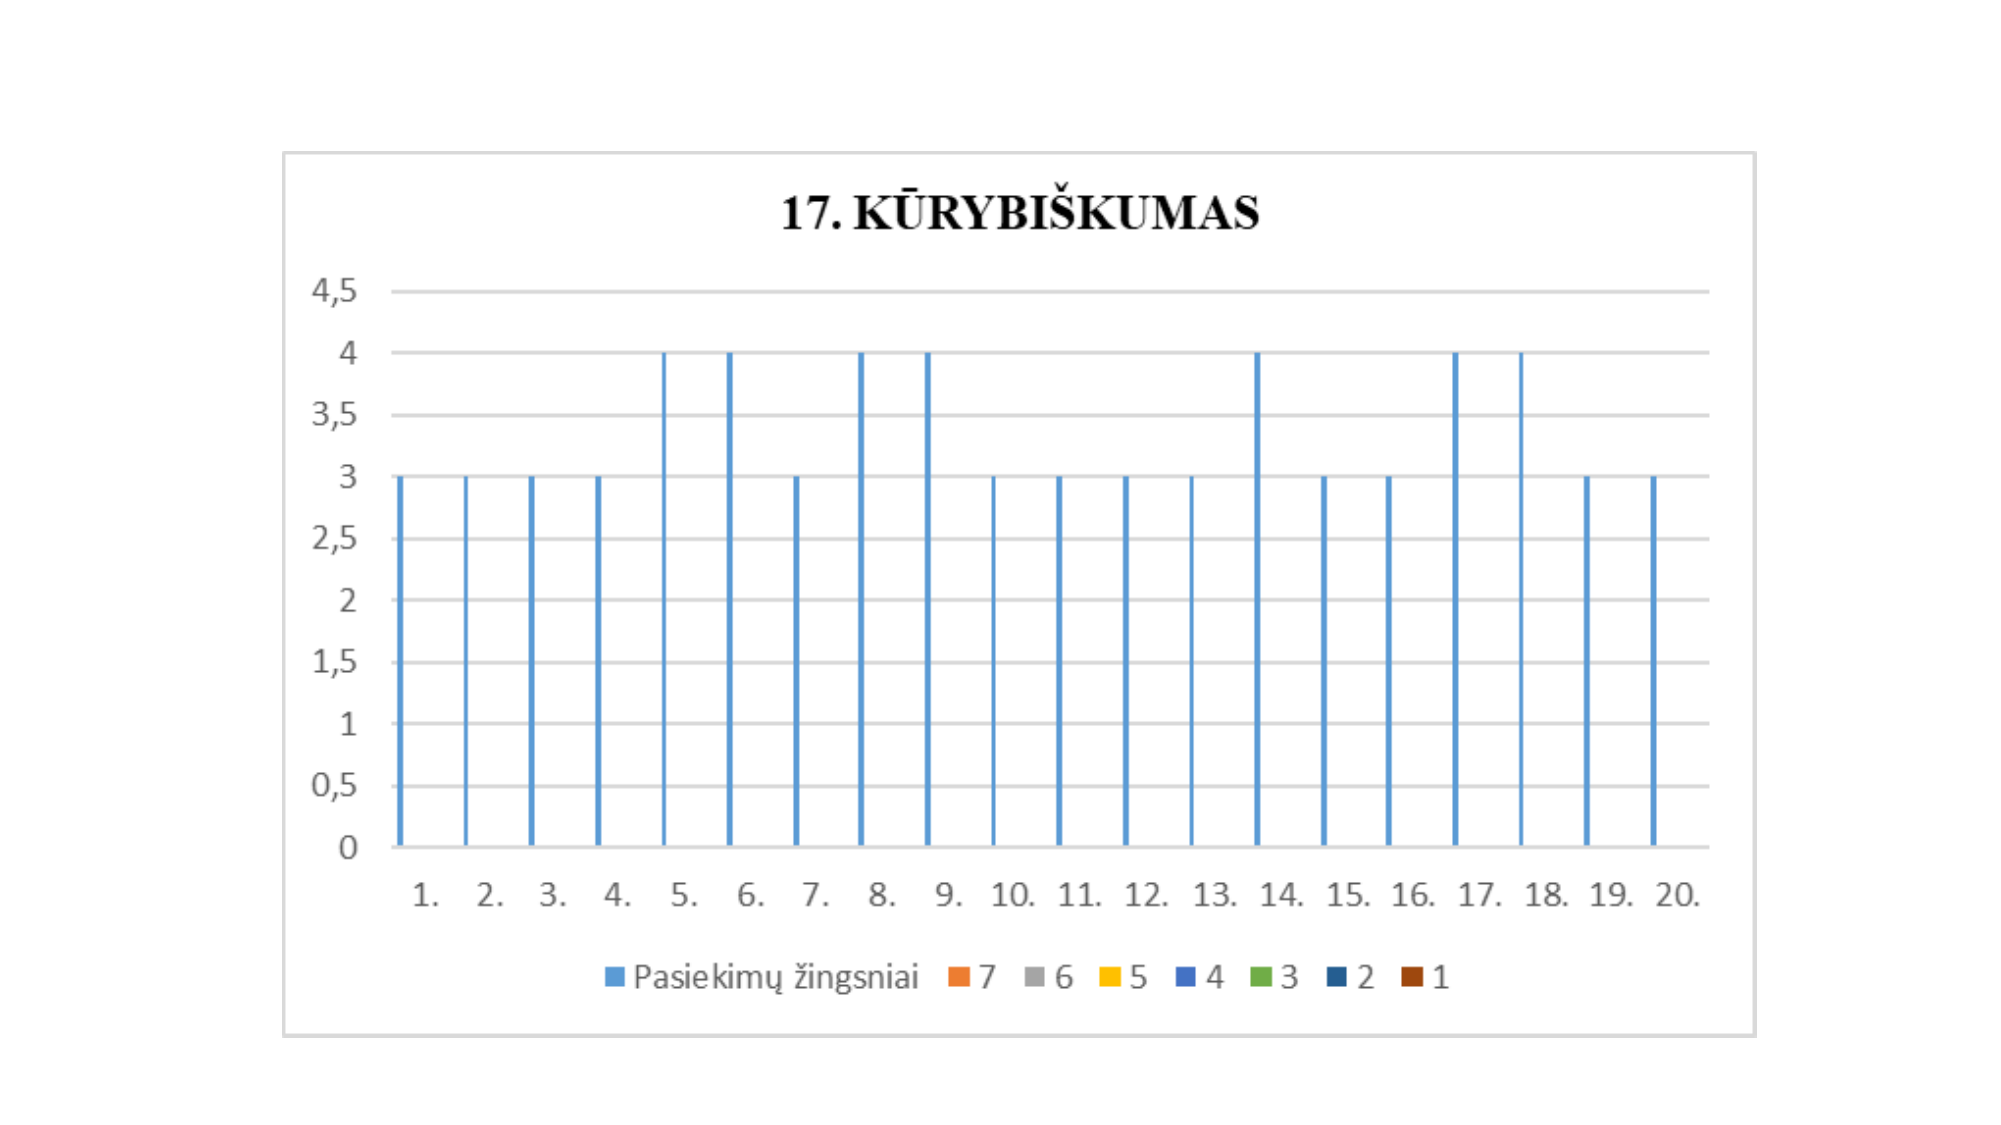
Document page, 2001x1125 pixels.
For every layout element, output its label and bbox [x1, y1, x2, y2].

picture [282, 151, 1757, 1038]
